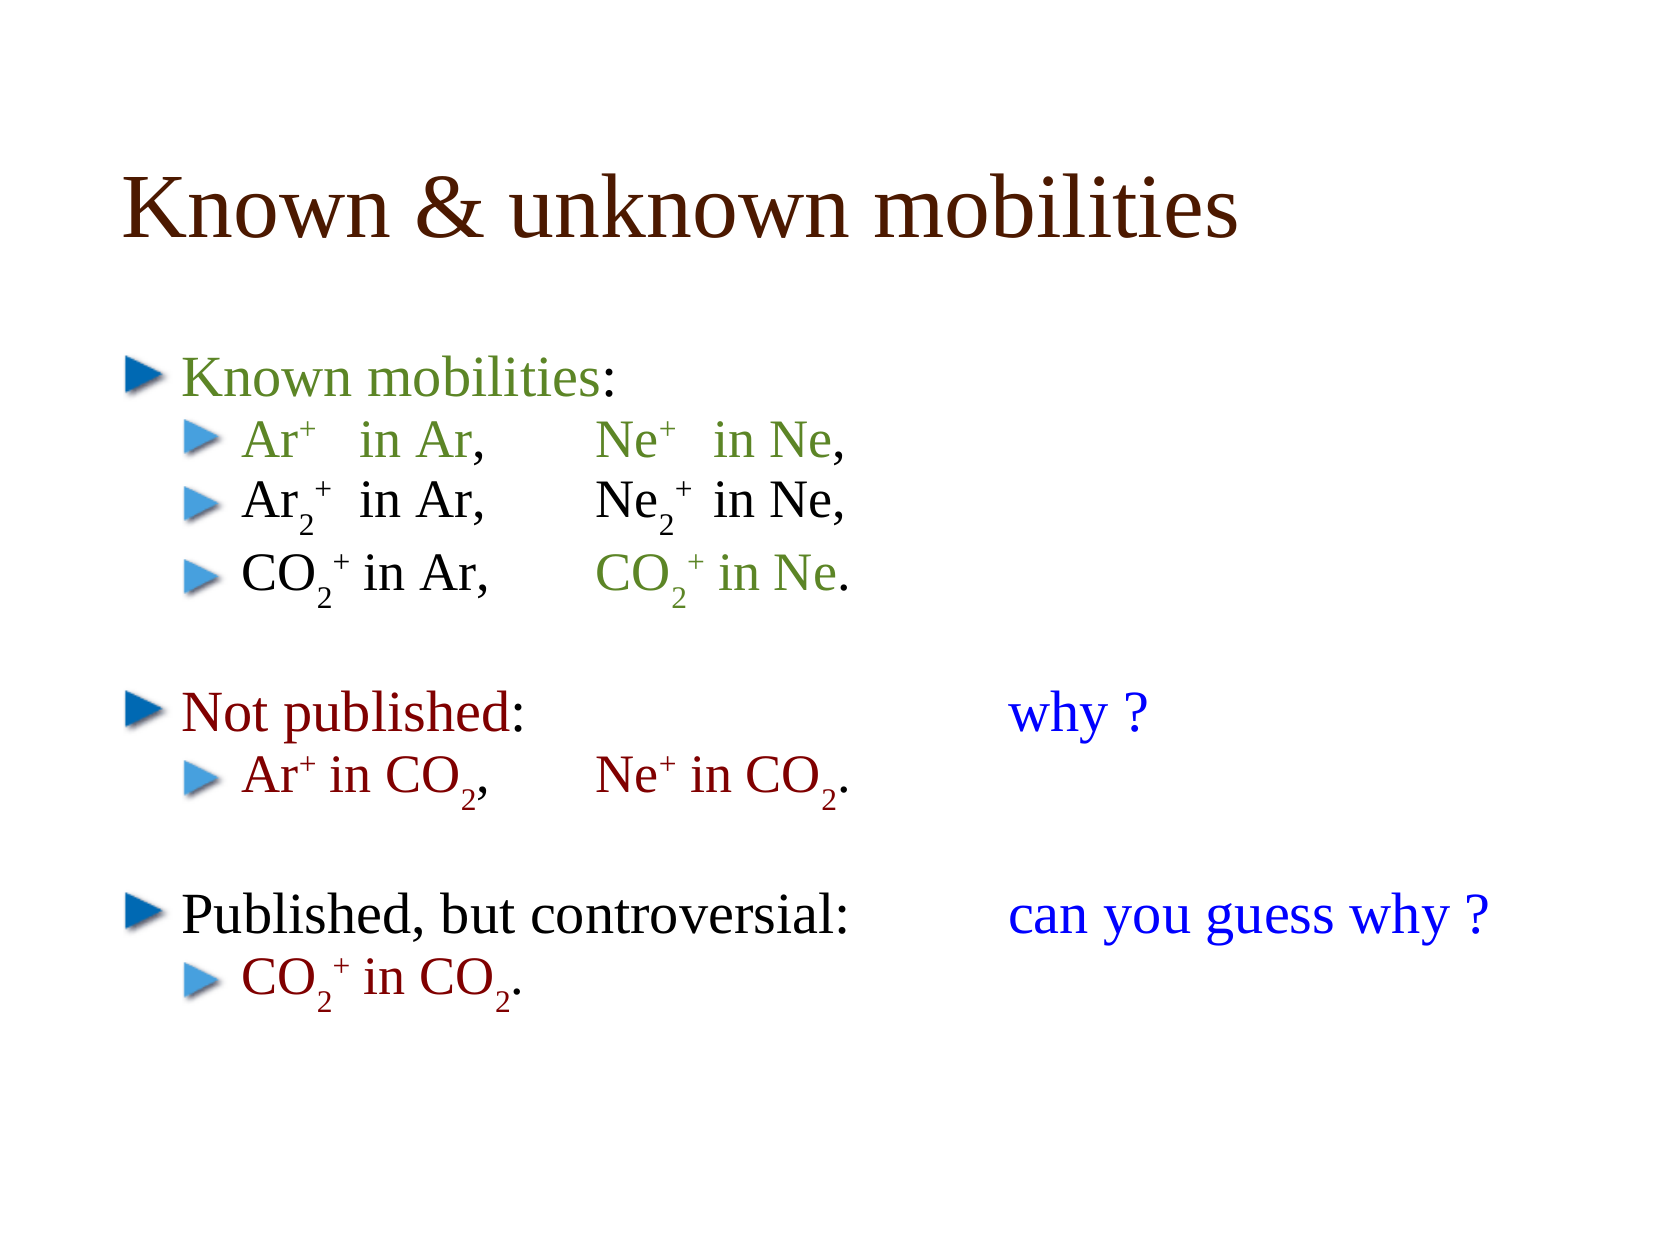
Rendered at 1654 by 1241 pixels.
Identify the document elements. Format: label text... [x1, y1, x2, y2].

list Known mobilities: Ar+ in Ar, Ne+ in Ne, Ar2+ in Ar, Ne2+ in Ne, CO2+ in Ar, CO2+ in Ne. Not published: why ? Ar+ in CO2, Ne+ in CO2. Published, but controversial: can you guess why ? CO2+ in CO2. [121, 344, 1563, 1208]
title Known & unknown mobilities [121, 102, 1534, 311]
